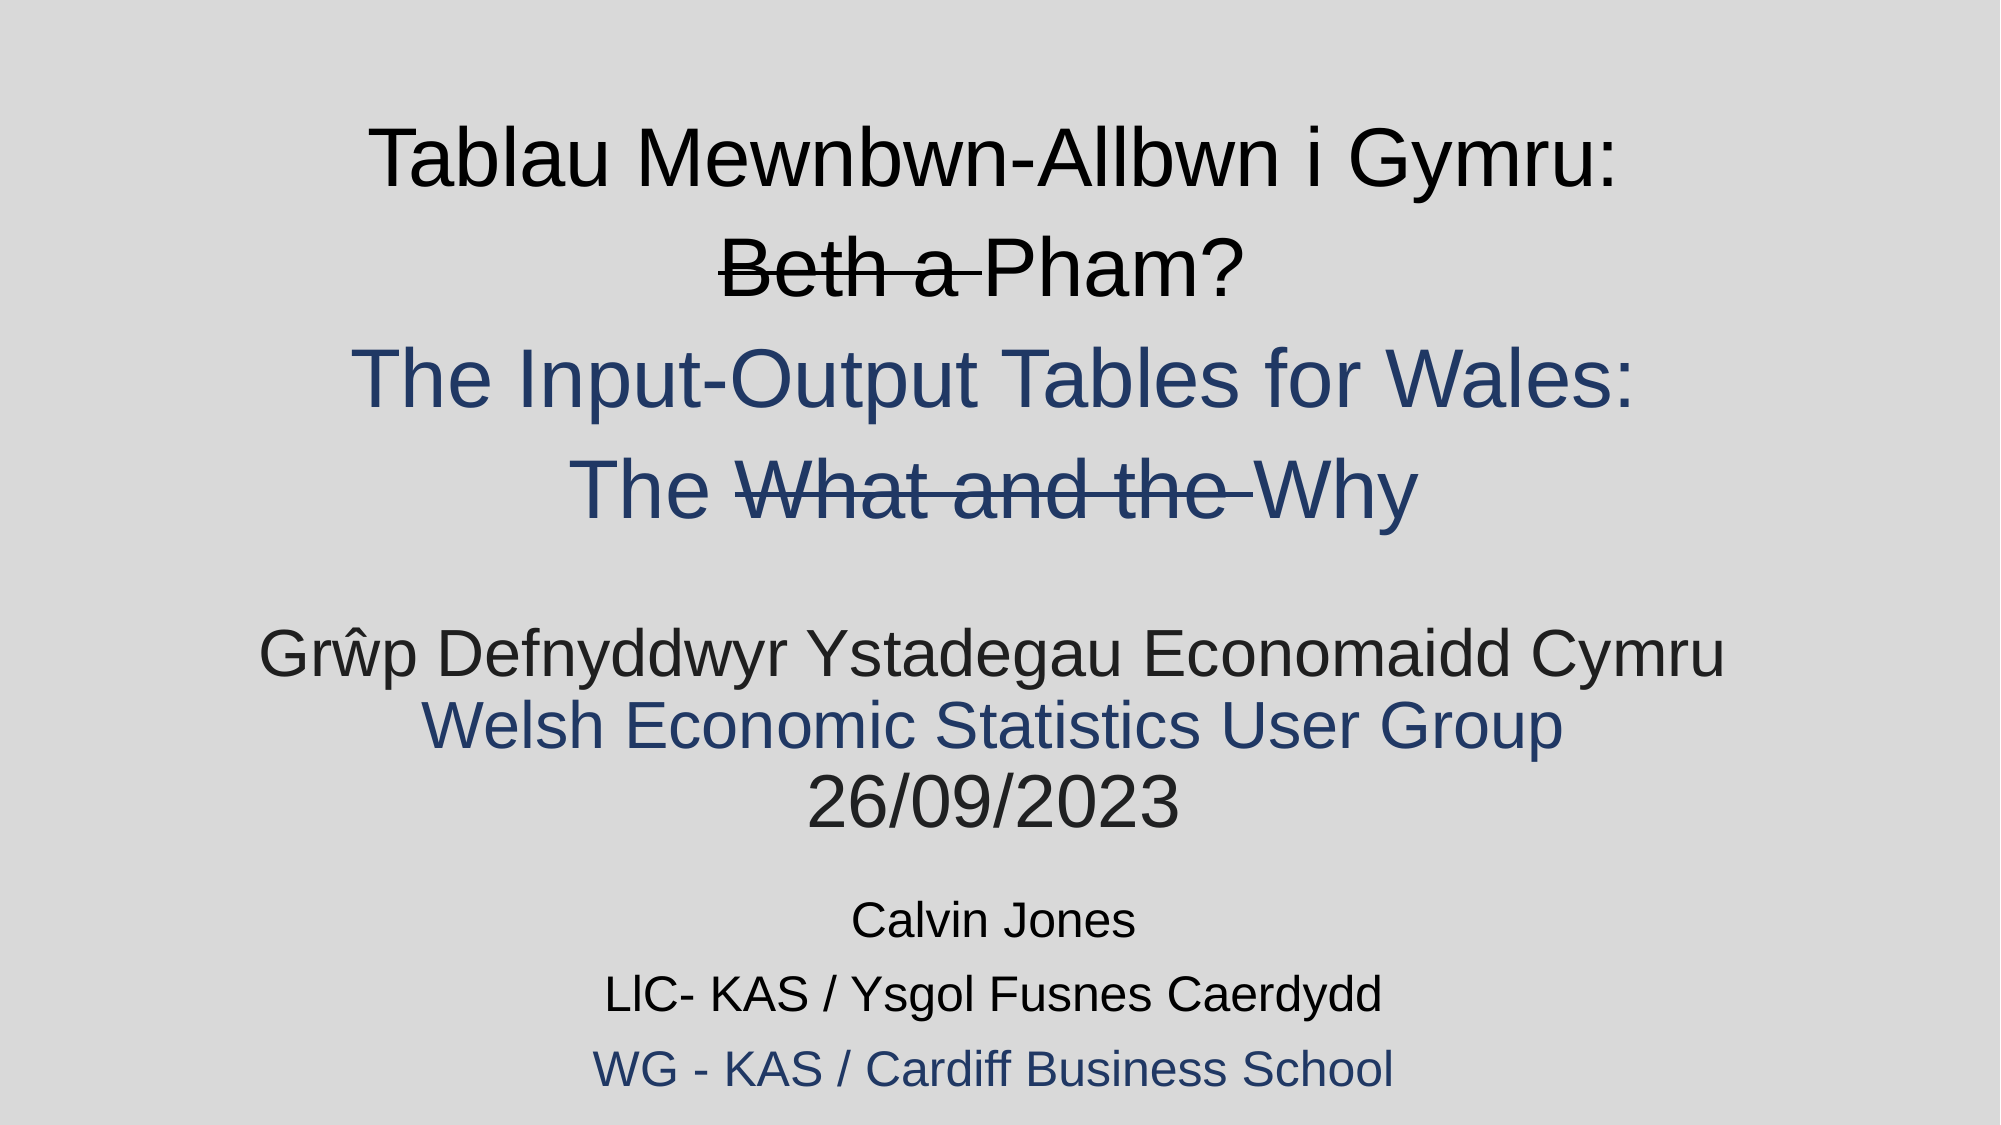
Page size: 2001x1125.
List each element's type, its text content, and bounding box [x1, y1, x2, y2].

text_box Calvin Jones LlC- KAS / Ysgol Fusnes Caerdydd WG - KAS / Cardiff Business School [243, 886, 1744, 1110]
subtitle Tablau Mewnbwn-Allbwn i Gymru: Beth a Pham? The Input-Output Tables for Wales: The What and the Why [243, 0, 1744, 244]
title Grŵp Defnyddwyr Ystadegau Economaidd Cymru Welsh Economic Statistics User Group 26/09/2023 [32, 602, 1956, 852]
